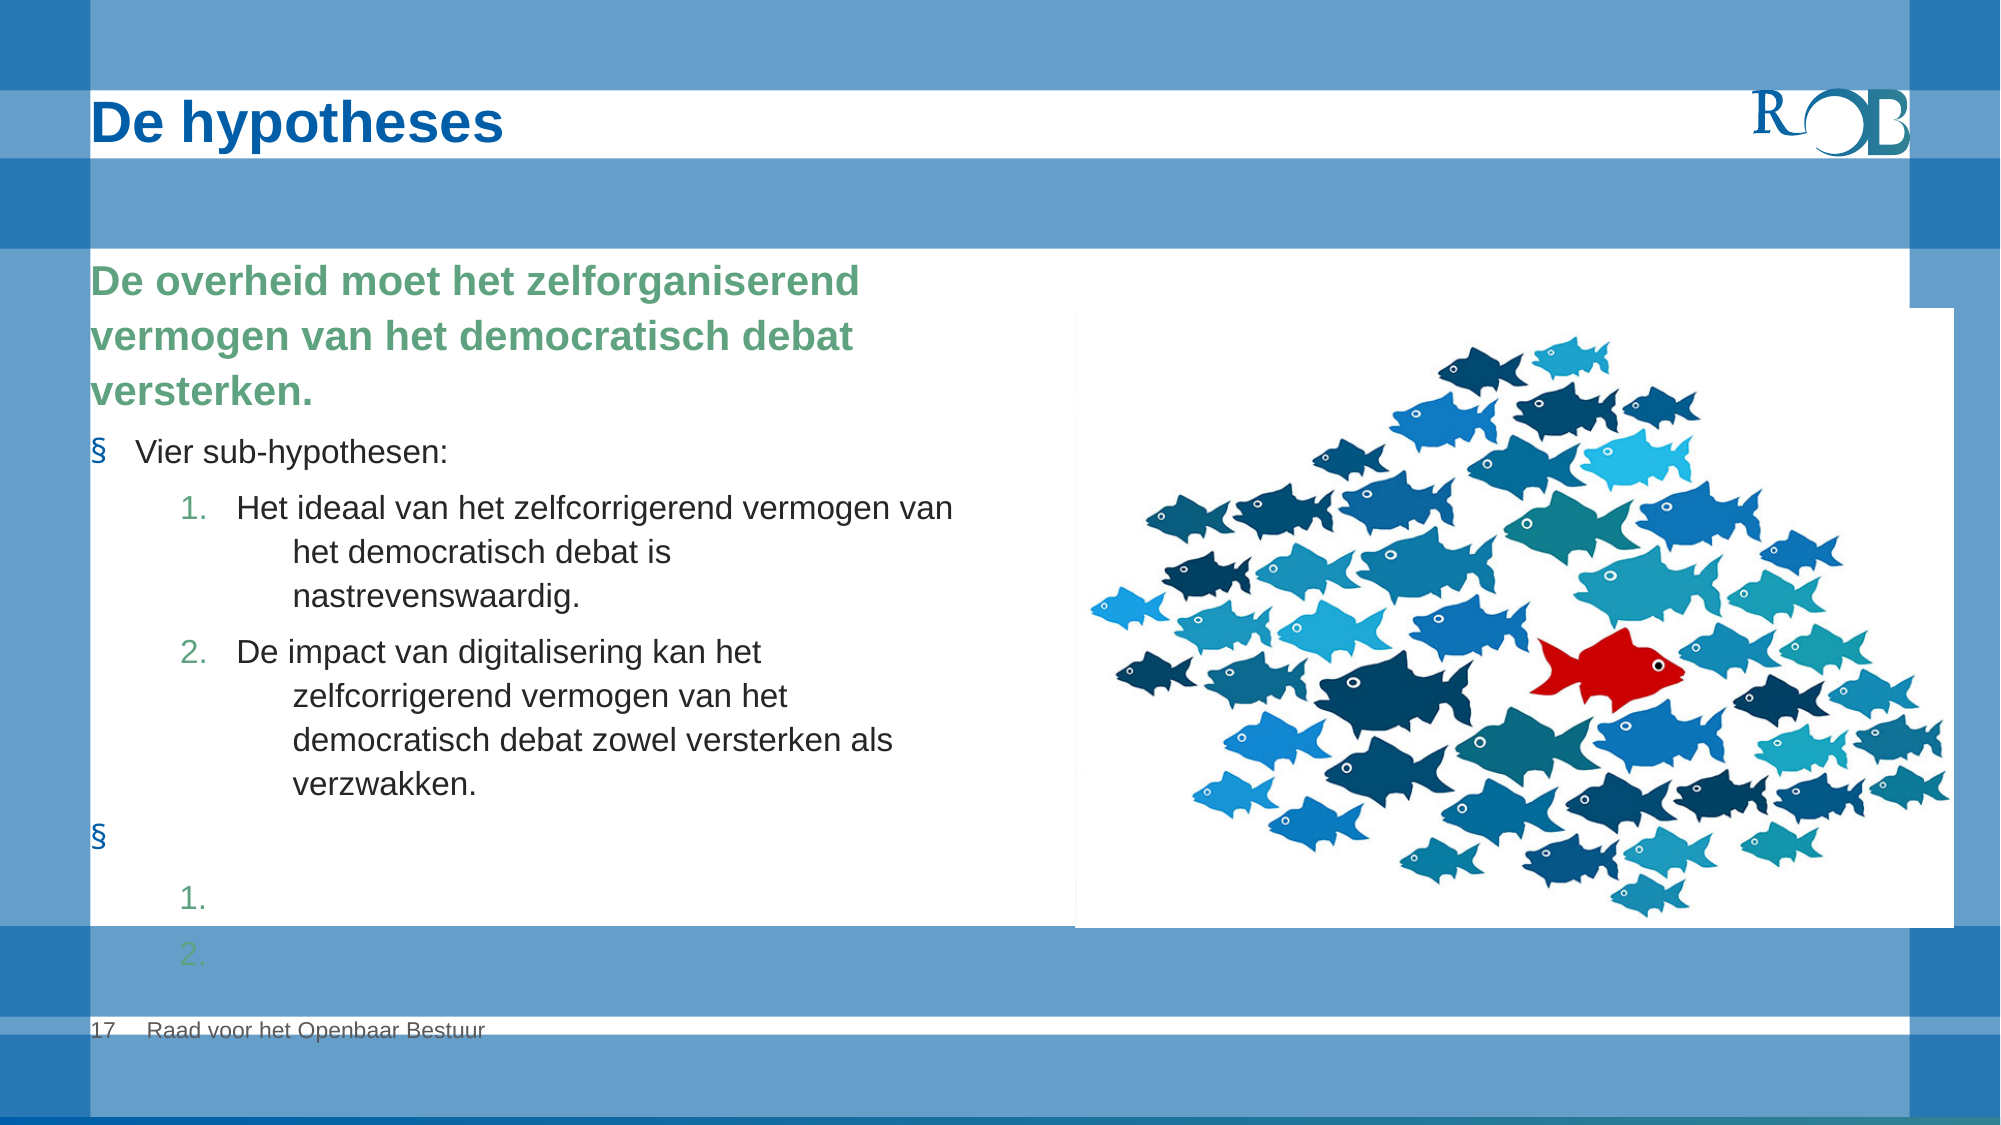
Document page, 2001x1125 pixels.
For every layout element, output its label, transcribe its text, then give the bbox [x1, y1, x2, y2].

picture [1075, 308, 1954, 928]
text_box Raad voor het Openbaar Bestuur [146, 1015, 570, 1037]
list De overheid moet het zelforganiserend vermogen van het democratisch debat versterken. Vier sub-hypothesen: Het ideaal van het zelfcorrigerend vermogen van het democratisch debat is nastrevenswaardig. De impact van digitalisering kan het zelfcorrigerend vermogen van het democratisch debat zowel versterken als verzwakken. [90, 248, 955, 928]
title De hypotheses [90, 91, 955, 160]
text_box 17 [90, 1015, 143, 1037]
